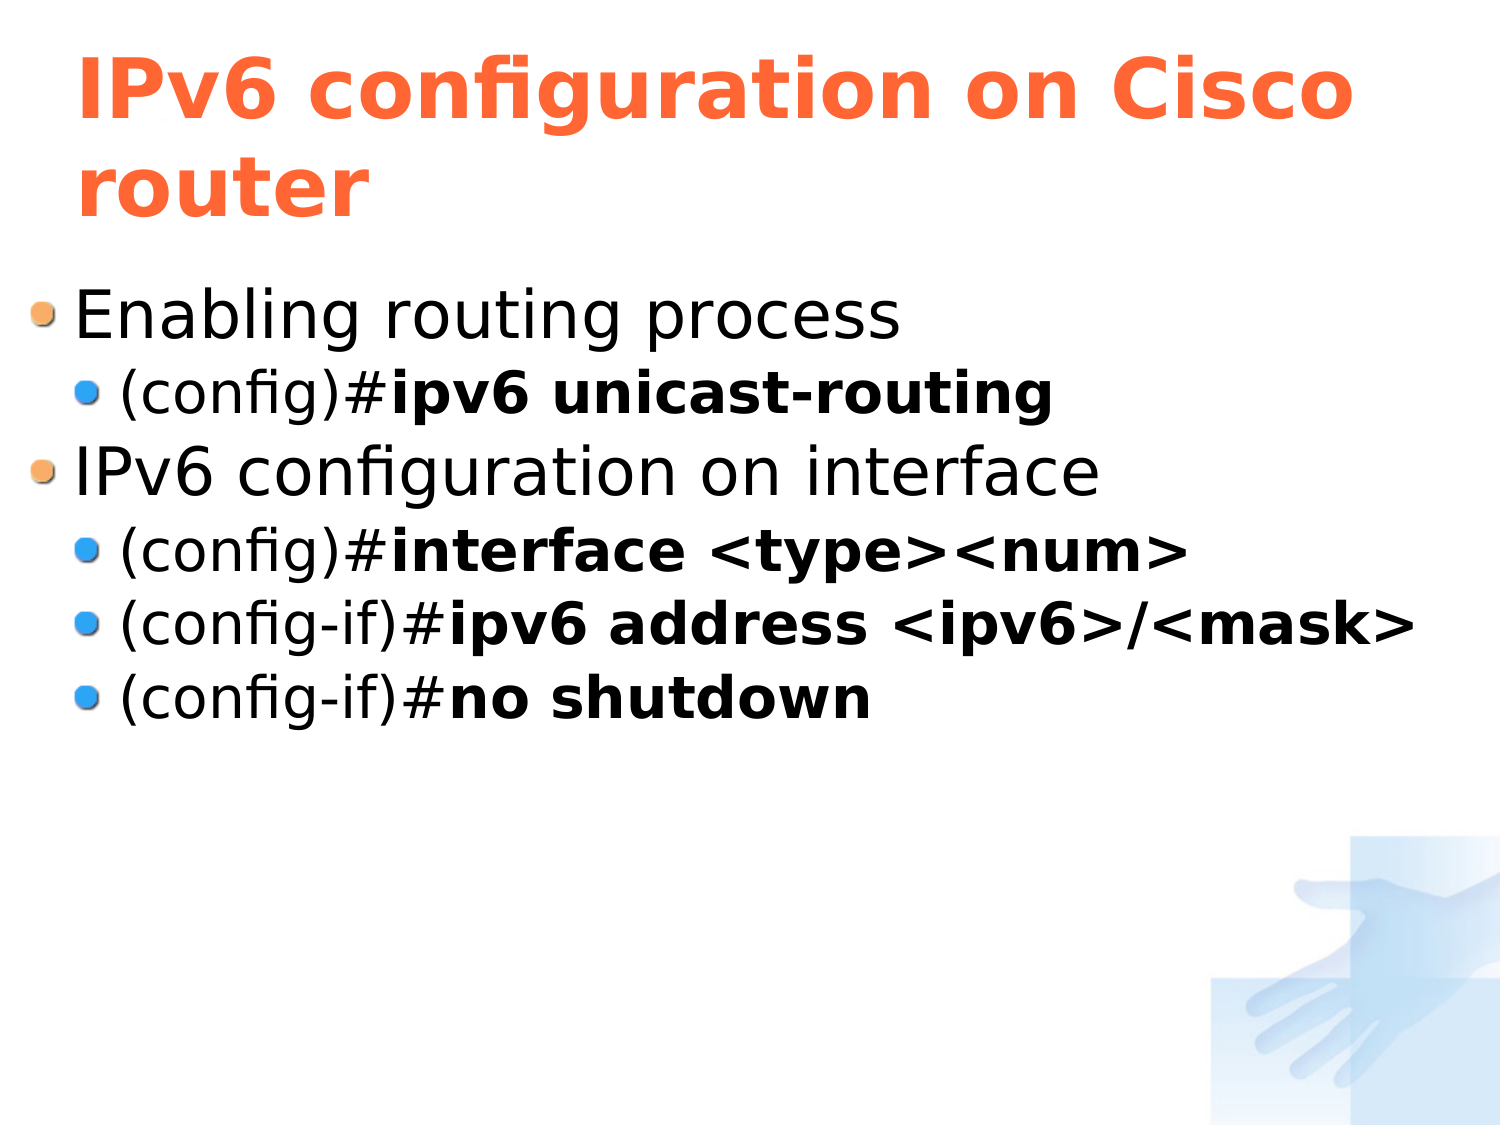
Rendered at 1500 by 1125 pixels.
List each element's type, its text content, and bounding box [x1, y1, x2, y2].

title IPv6 configuration on Cisco router [75, 28, 1426, 250]
picture [0, 0, 1500, 1125]
list Enabling routing process (config)#ipv6 unicast-routing IPv6 configuration on interface (config)#interface <type><num> (config-if)#ipv6 address <ipv6>/<mask> (config-if)#no shutdown [29, 276, 1477, 1004]
